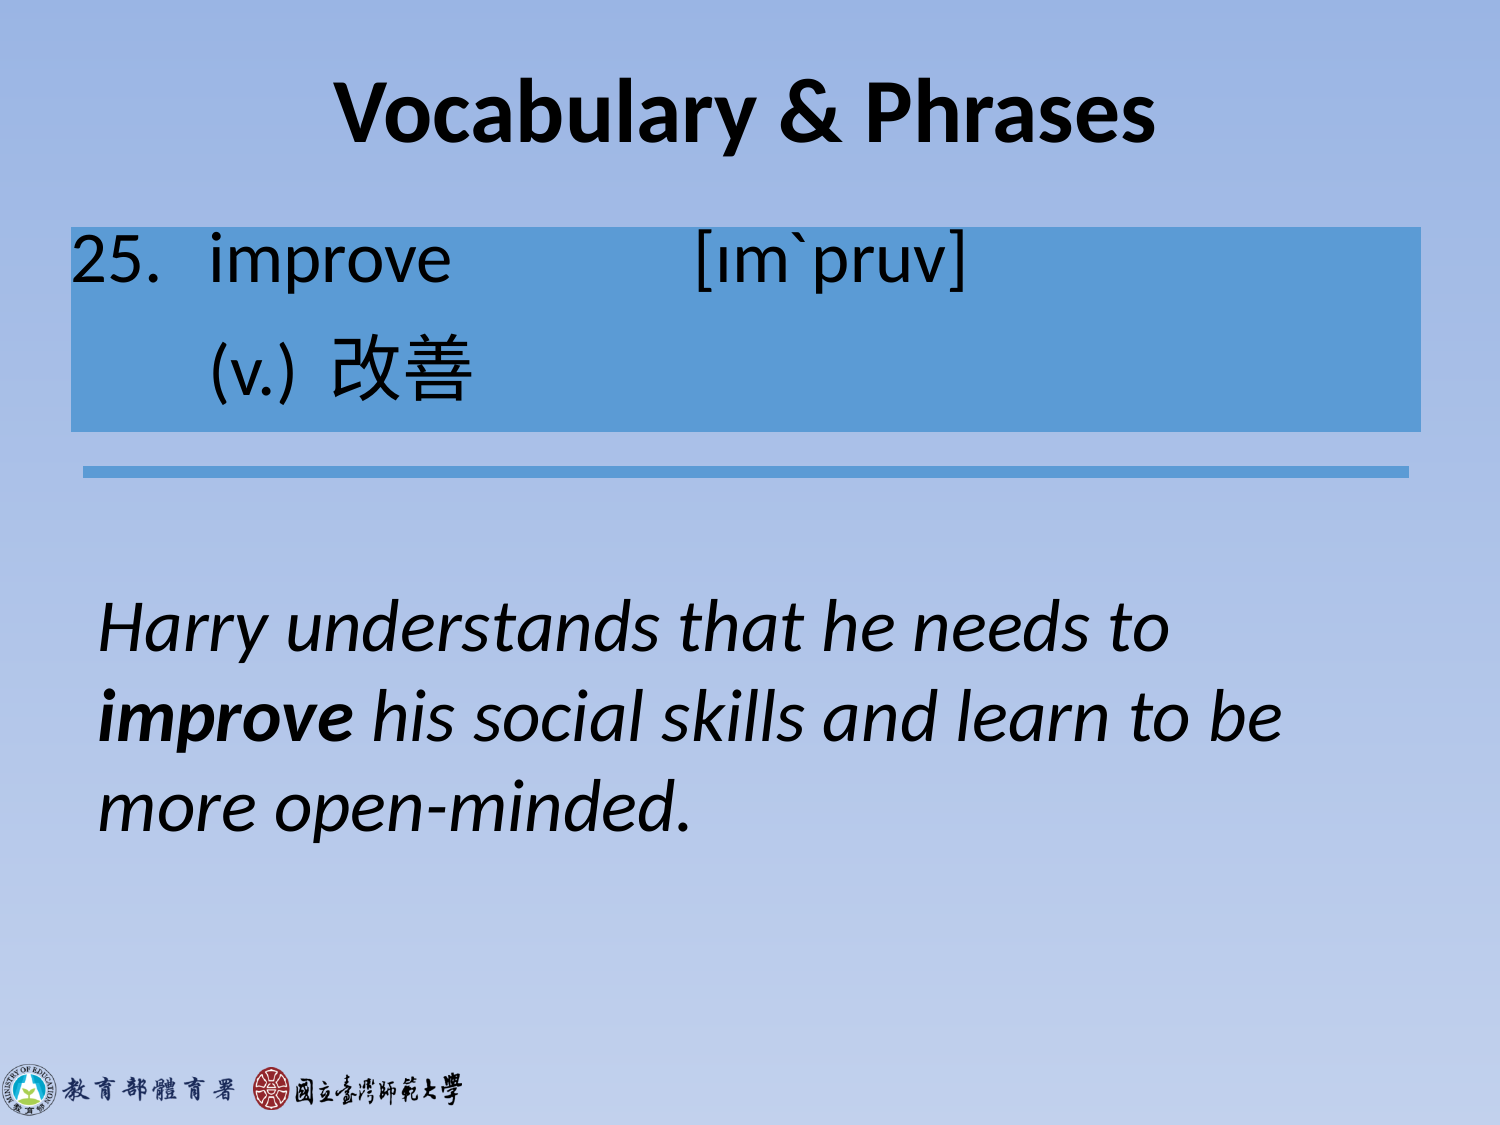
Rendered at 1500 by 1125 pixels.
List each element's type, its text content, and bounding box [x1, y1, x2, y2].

text_box Harry understands that he needs to improve his social skills and learn to be more open-minded. [82, 568, 1433, 857]
table_header [ɪmˋpruv] [693, 227, 1421, 311]
table_cell (v.) 改善 [209, 311, 1421, 432]
text_box [83, 466, 1409, 478]
table_header improve [209, 227, 693, 311]
title Vocabulary & Phrases [70, 11, 1421, 200]
table_header 25. [71, 227, 209, 311]
table_cell [71, 311, 209, 432]
